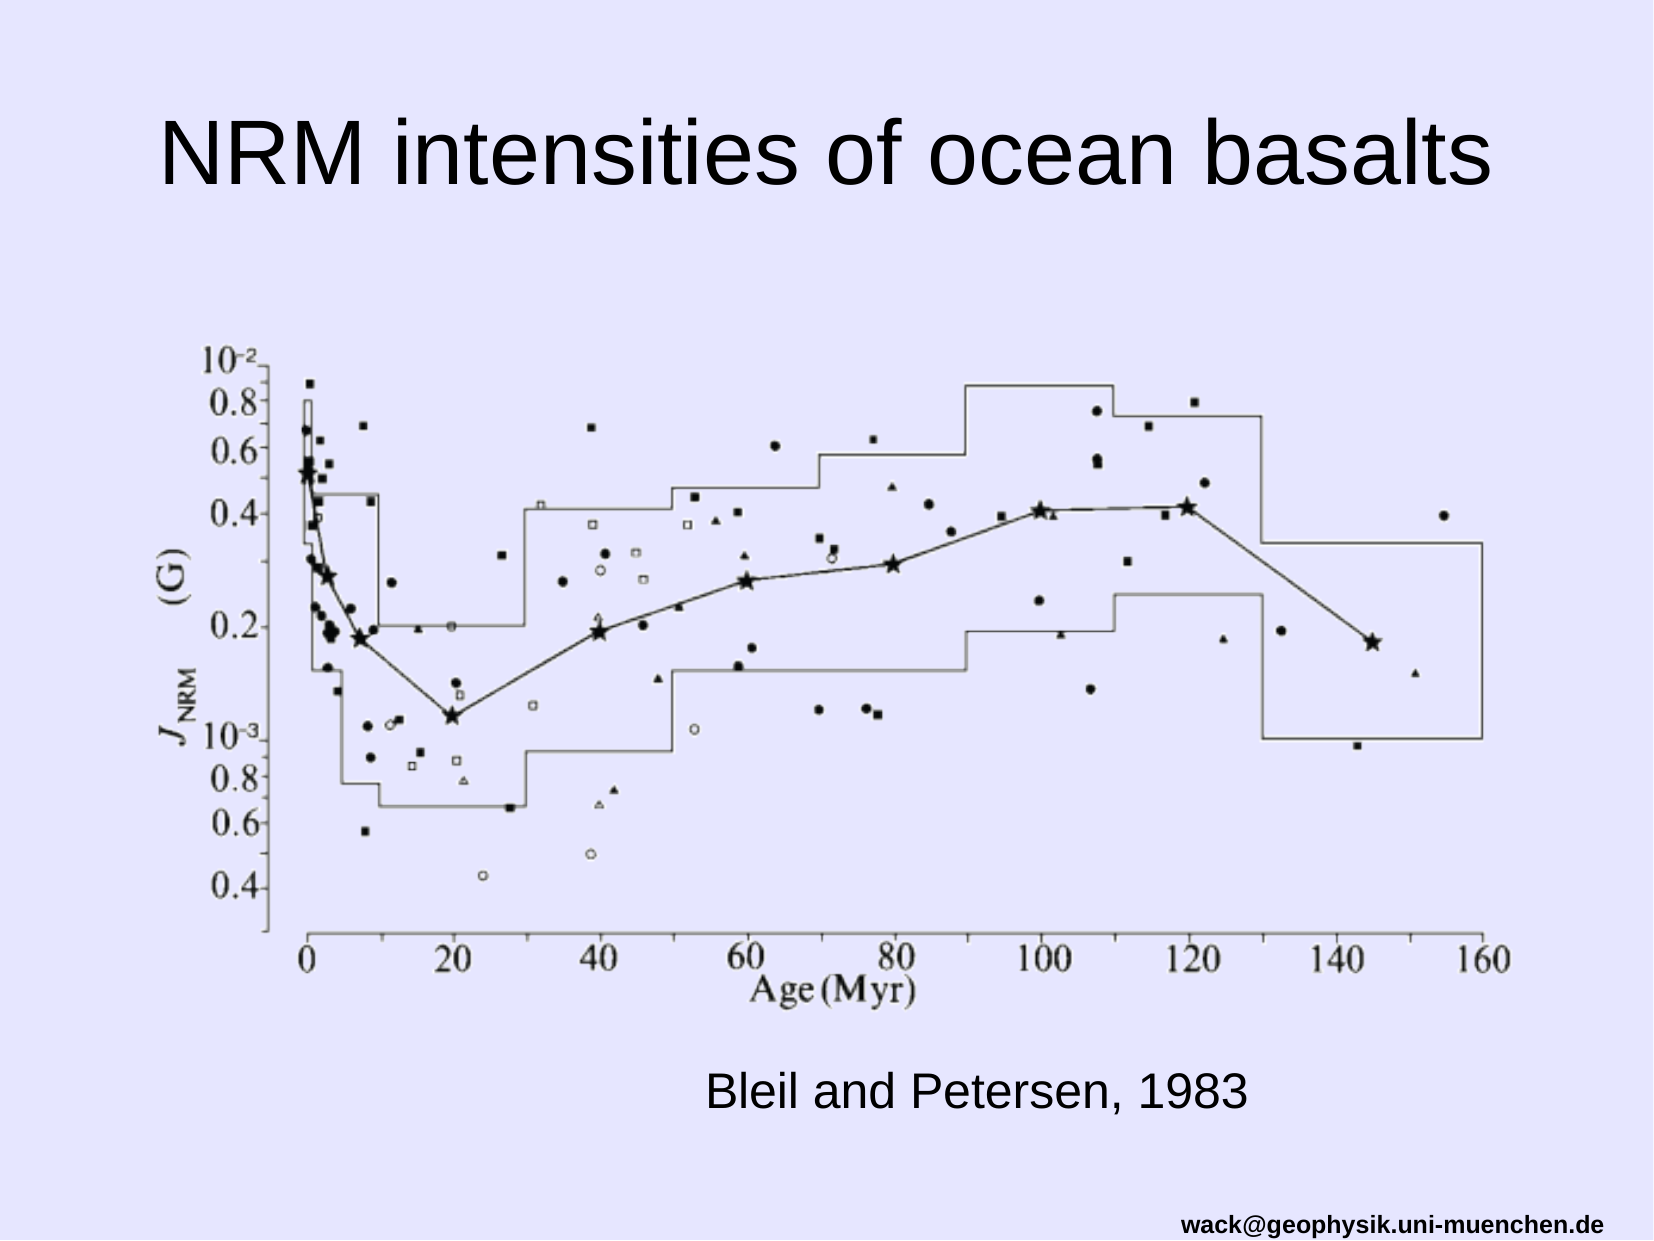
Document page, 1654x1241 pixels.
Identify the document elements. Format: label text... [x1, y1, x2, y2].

text_box Bleil and Petersen, 1983 [705, 1062, 1250, 1119]
picture [135, 304, 1551, 1034]
title NRM intensities of ocean basalts [82, 49, 1571, 257]
